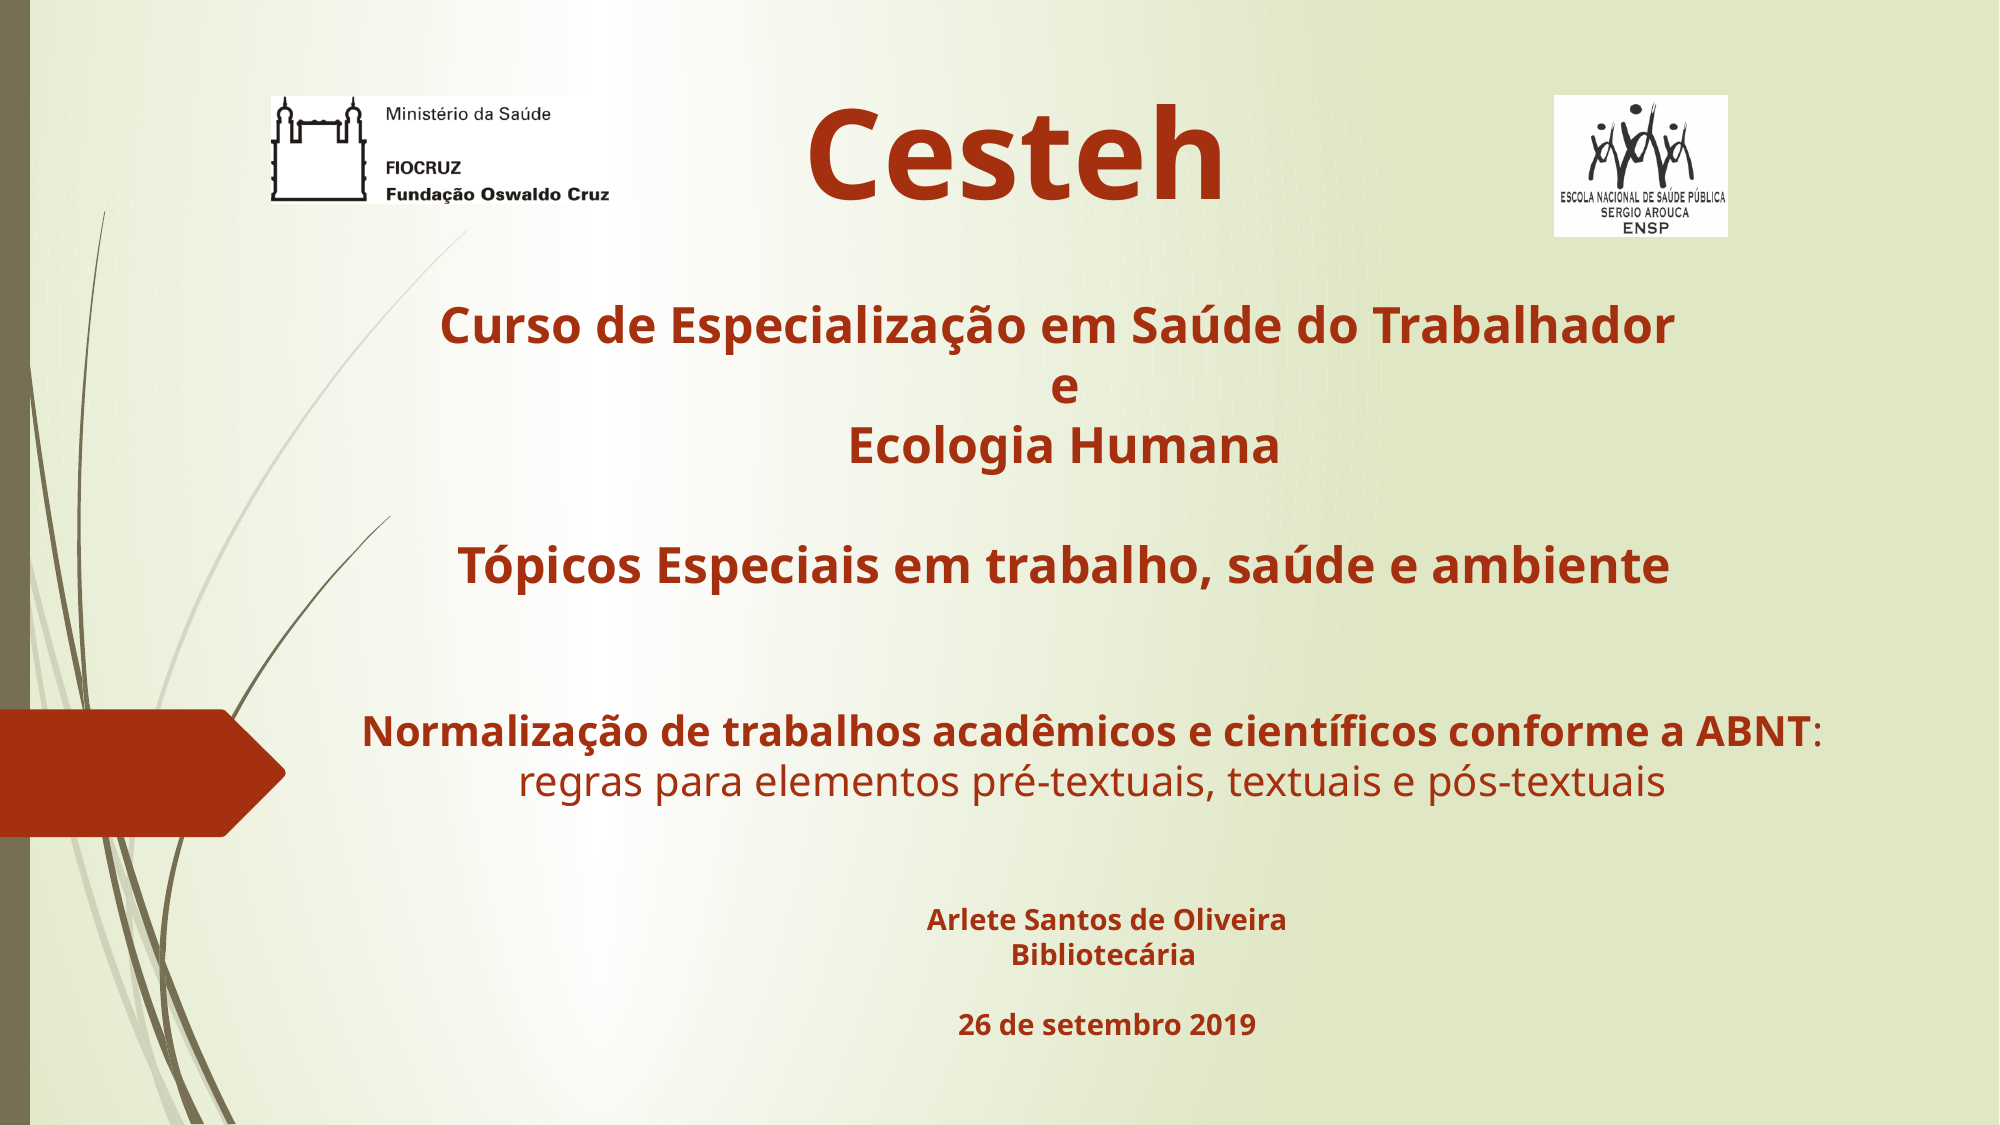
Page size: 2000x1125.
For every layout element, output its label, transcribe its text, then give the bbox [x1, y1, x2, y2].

picture [1554, 95, 1728, 237]
text_box Curso de Especialização em Saúde do Trabalhador e Ecologia Humana Tópicos Especiais em trabalho, saúde e ambiente [184, 255, 1945, 601]
picture [271, 96, 609, 204]
subtitle Arlete Santos de Oliveira Bibliotecária 26 de setembro 2019 [493, 893, 1722, 1083]
title Normalização de trabalhos acadêmicos e científicos conforme a ABNT: regras para elementos pré-textuais, textuais e pós-textuais [271, 728, 1914, 813]
text_box Cesteh [788, 66, 1245, 232]
